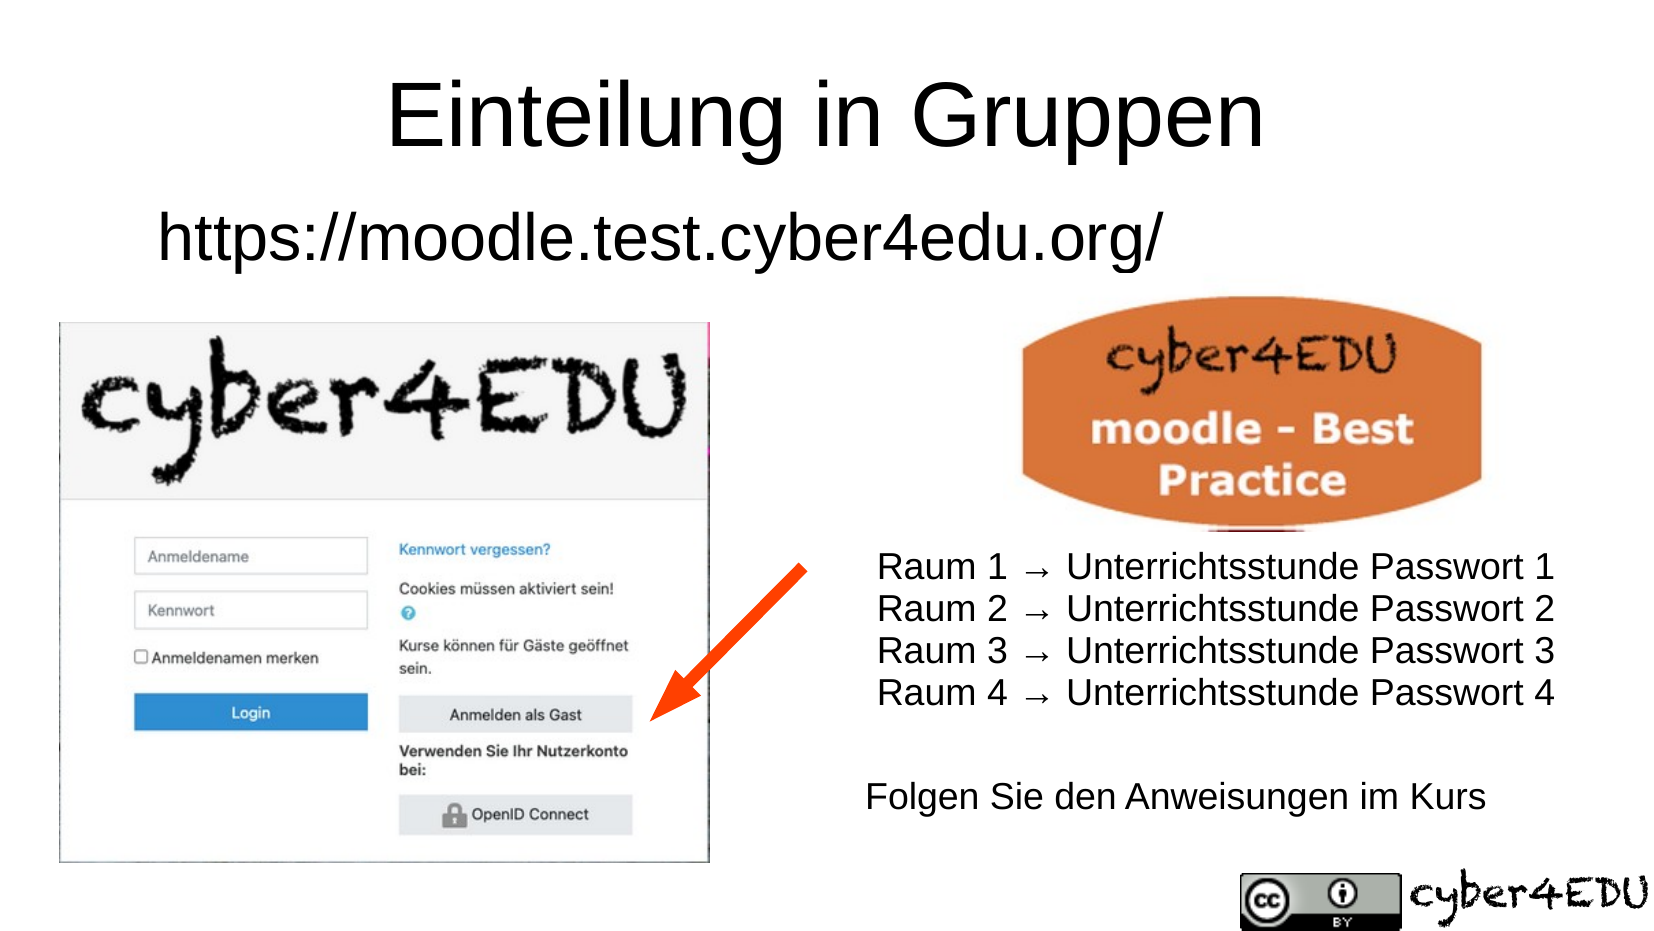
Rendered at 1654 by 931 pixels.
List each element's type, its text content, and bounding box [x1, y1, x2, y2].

picture [59, 322, 710, 863]
text_box Raum 1 → Unterrichtsstunde Passwort 1 Raum 2 → Unterrichtsstunde Passwort 2 Raum 3 → Unterrichtsstunde Passwort 3 Raum 4 → Unterrichtsstunde Passwort 4 [862, 537, 1607, 721]
text_box https://moodle.test.cyber4edu.org/ [94, 192, 1229, 357]
picture [1410, 868, 1648, 928]
text_box Folgen Sie den Anweisungen im Kurs [850, 767, 1536, 825]
picture [1240, 873, 1402, 931]
title Einteilung in Gruppen [82, 37, 1571, 193]
picture [1003, 273, 1546, 532]
